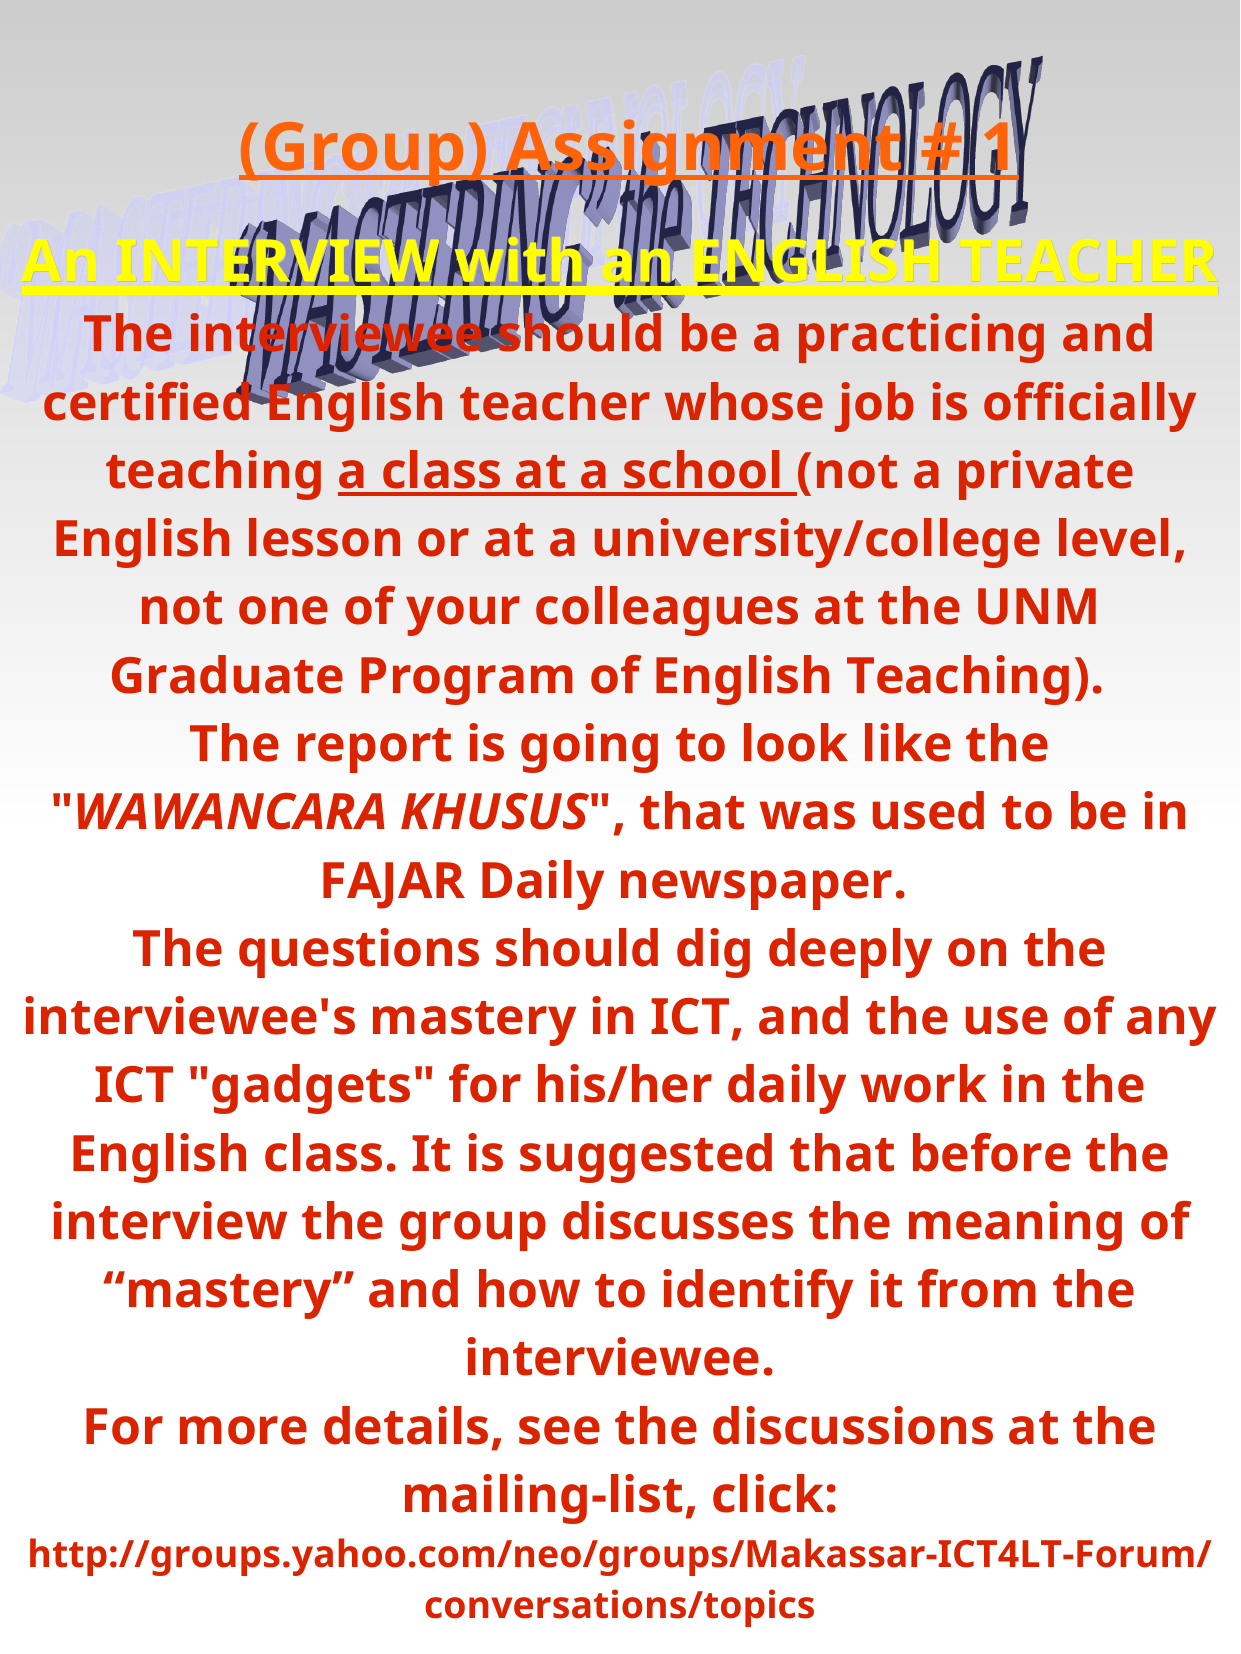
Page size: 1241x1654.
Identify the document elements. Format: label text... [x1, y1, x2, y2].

list (Group) Assignment # 1 An INTERVIEW with an ENGLISH TEACHER The interviewee should be a practicing and certified English teacher whose job is officially teaching a class at a school (not a private English lesson or at a university/college level, not one of your colleagues at the UNM Graduate Program of English Teaching). The report is going to look like the "WAWANCARA KHUSUS", that was used to be in FAJAR Daily newspaper. The questions should dig deeply on the interviewee's mastery in ICT, and the use of any ICT "gadgets" for his/her daily work in the English class. It is suggested that before the interview the group discusses the meaning of “mastery” and how to identify it from the interviewee. For more details, see the discussions at the mailing-list, click: http://groups.yahoo.com/neo/groups/Makassar-ICT4LT-Forum/conversations/topics [0, 69, 1241, 1654]
